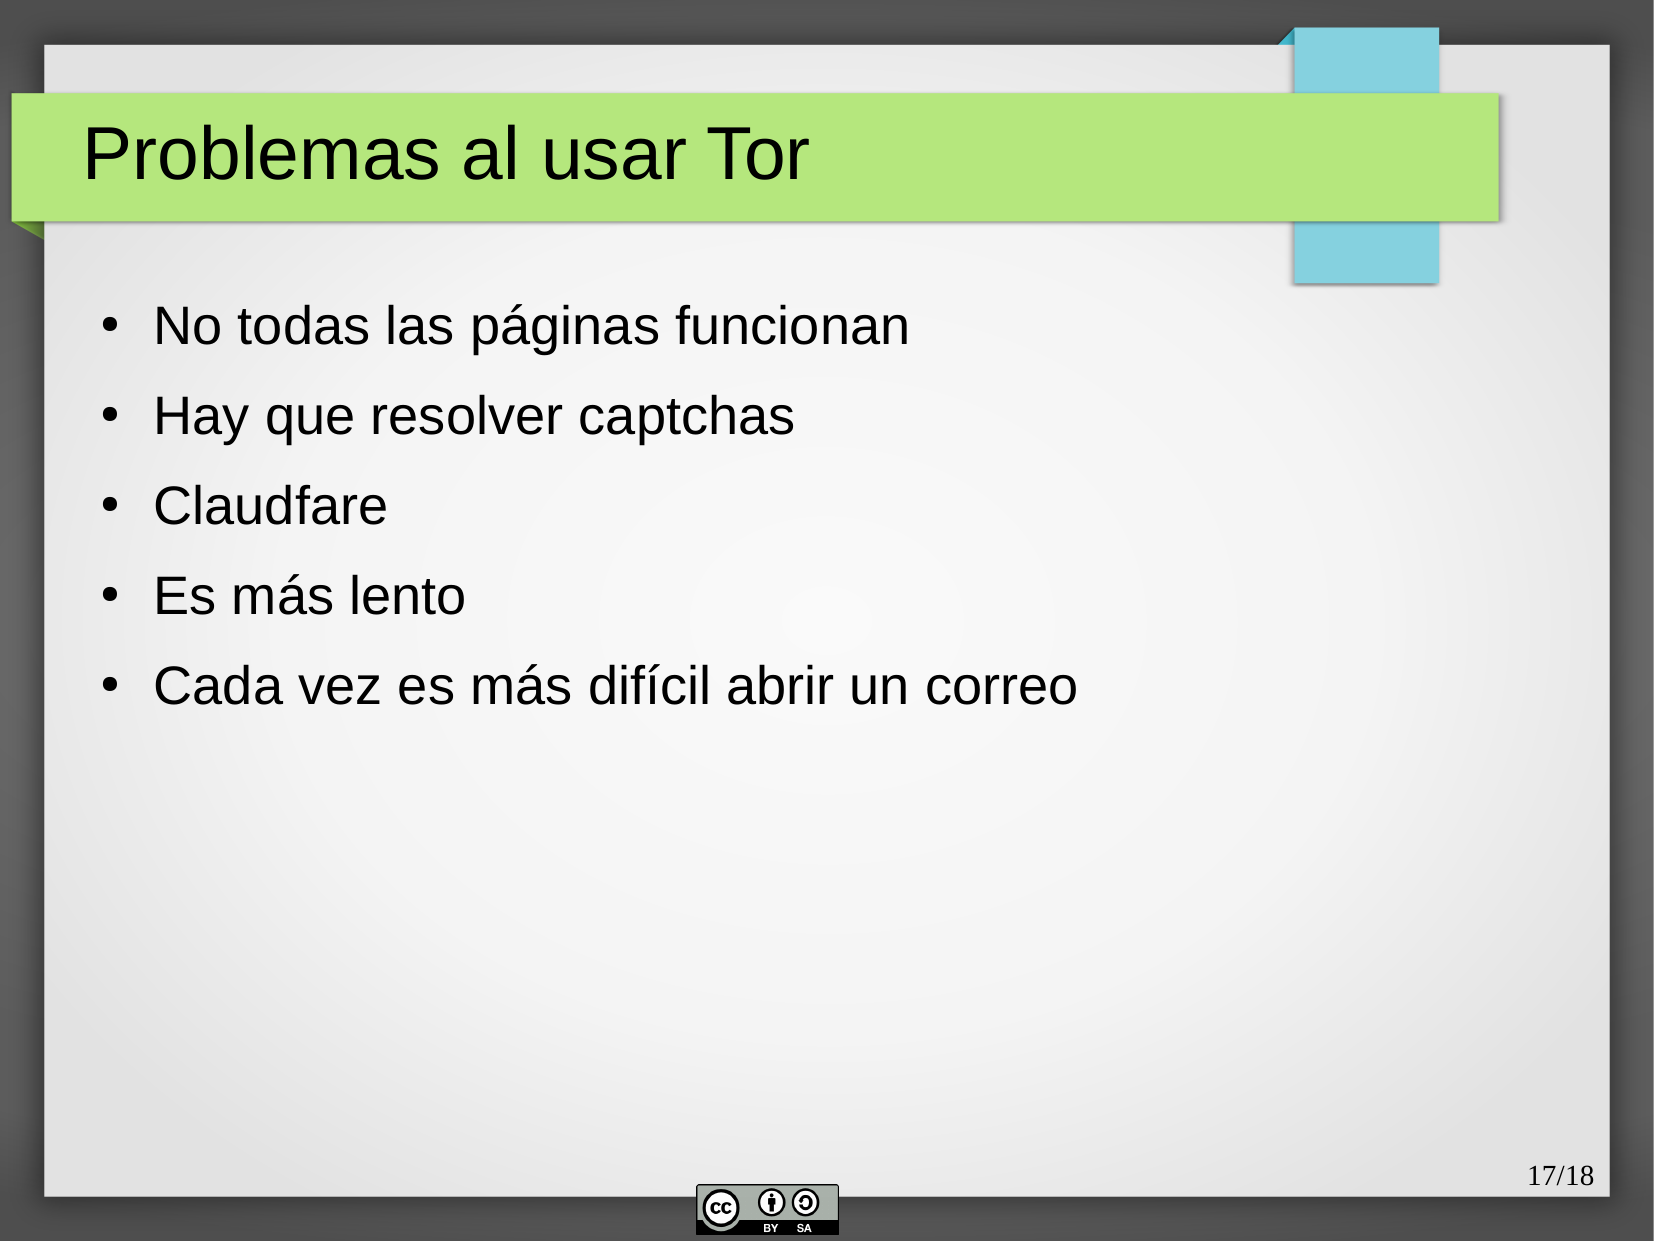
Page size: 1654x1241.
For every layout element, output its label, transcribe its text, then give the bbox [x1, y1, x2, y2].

list No todas las páginas funcionan Hay que resolver captchas Claudfare Es más lento Cada vez es más difícil abrir un correo [82, 295, 1571, 1015]
picture [0, 0, 1654, 1241]
title Problemas al usar Tor [82, 94, 1264, 213]
